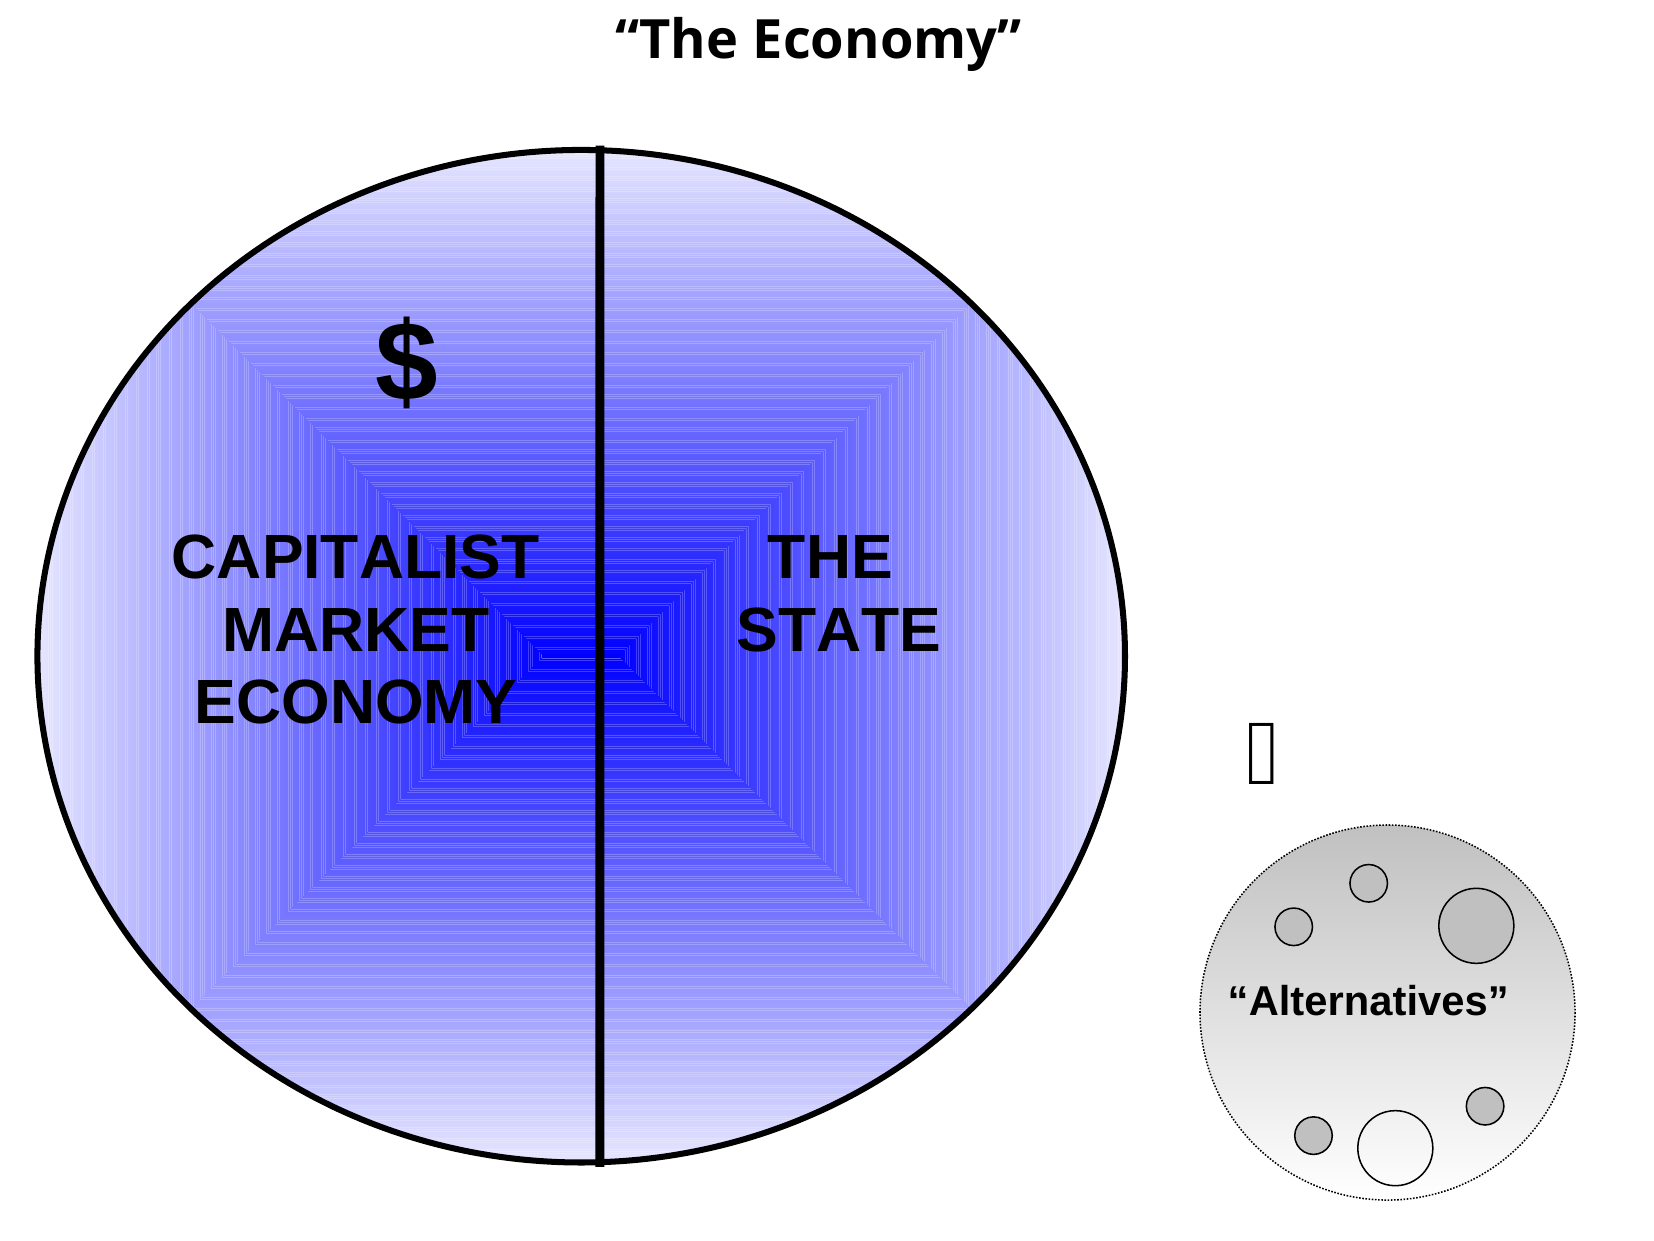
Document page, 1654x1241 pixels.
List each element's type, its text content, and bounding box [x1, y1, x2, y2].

text_box CAPITALIST MARKET ECONOMY [112, 512, 595, 850]
text_box [1200, 825, 1570, 1079]
text_box [605, 150, 1126, 1163]
text_box “Alternatives” [1212, 968, 1619, 1098]
text_box “The Economy” [162, 0, 1476, 78]
text_box $ [337, 287, 477, 458]
text_box [1220, 1087, 1555, 1201]
text_box [37, 149, 595, 1163]
text_box THE STATE [662, 512, 1016, 902]
text_box  [1231, 704, 1382, 795]
